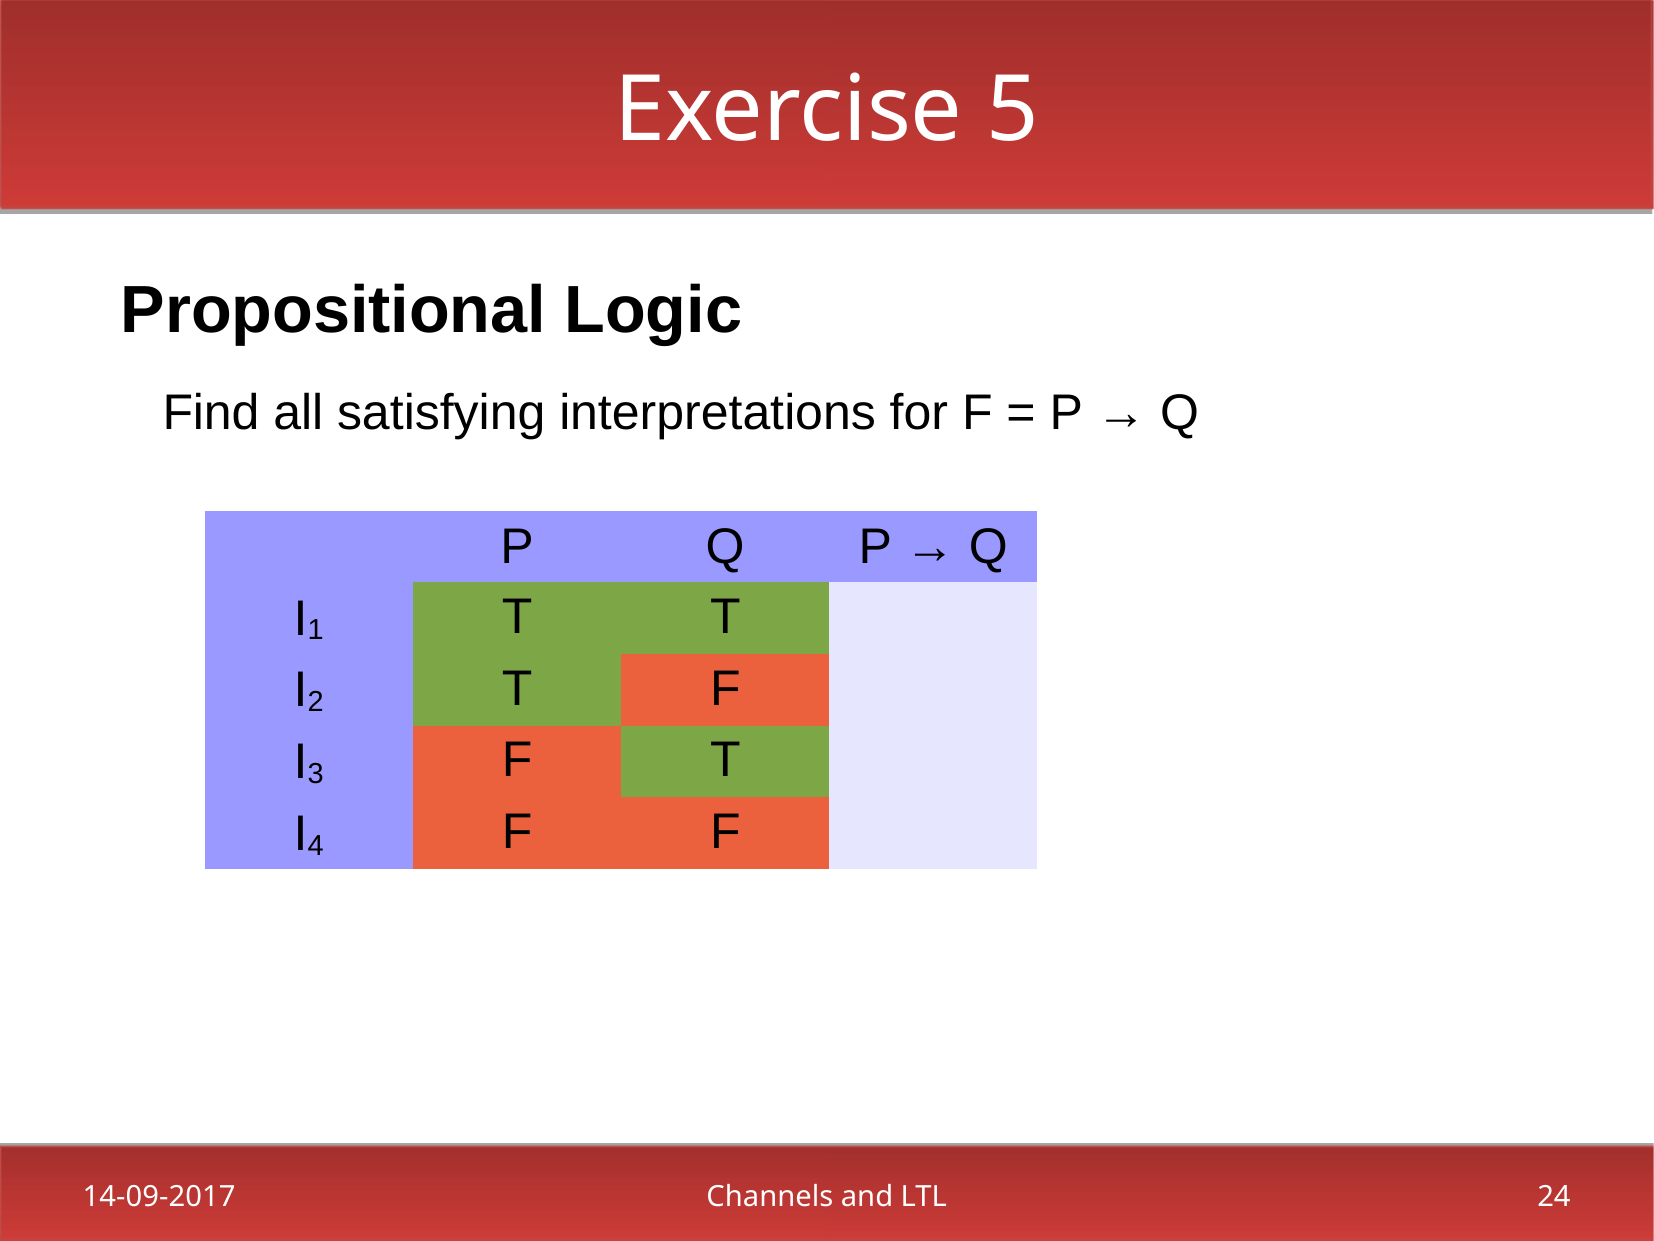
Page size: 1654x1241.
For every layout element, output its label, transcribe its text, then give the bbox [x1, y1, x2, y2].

table_cell F [621, 654, 829, 726]
picture [0, 0, 1654, 214]
table_cell I1 [205, 582, 413, 654]
table_cell I3 [205, 726, 413, 797]
table_cell T [413, 582, 621, 654]
table_cell F [413, 726, 621, 797]
table_cell T [413, 654, 621, 726]
table_cell [829, 582, 1037, 654]
table_header [205, 511, 413, 582]
table_cell [829, 797, 1037, 869]
picture [0, 1143, 1654, 1241]
table_cell I4 [205, 797, 413, 869]
table_cell [829, 654, 1037, 726]
table_header P → Q [829, 511, 1037, 582]
text_box Propositional Logic [105, 264, 759, 354]
table_cell [829, 726, 1037, 797]
table_cell F [621, 797, 829, 869]
text_box Find all satisfying interpretations for F = P → Q [147, 377, 1215, 448]
table_header P [413, 511, 621, 582]
table_cell I2 [205, 654, 413, 726]
title Exercise 5 [59, 31, 1595, 178]
table_cell F [413, 797, 621, 869]
table_cell T [621, 726, 829, 797]
table_header Q [621, 511, 829, 582]
table_cell T [621, 582, 829, 654]
